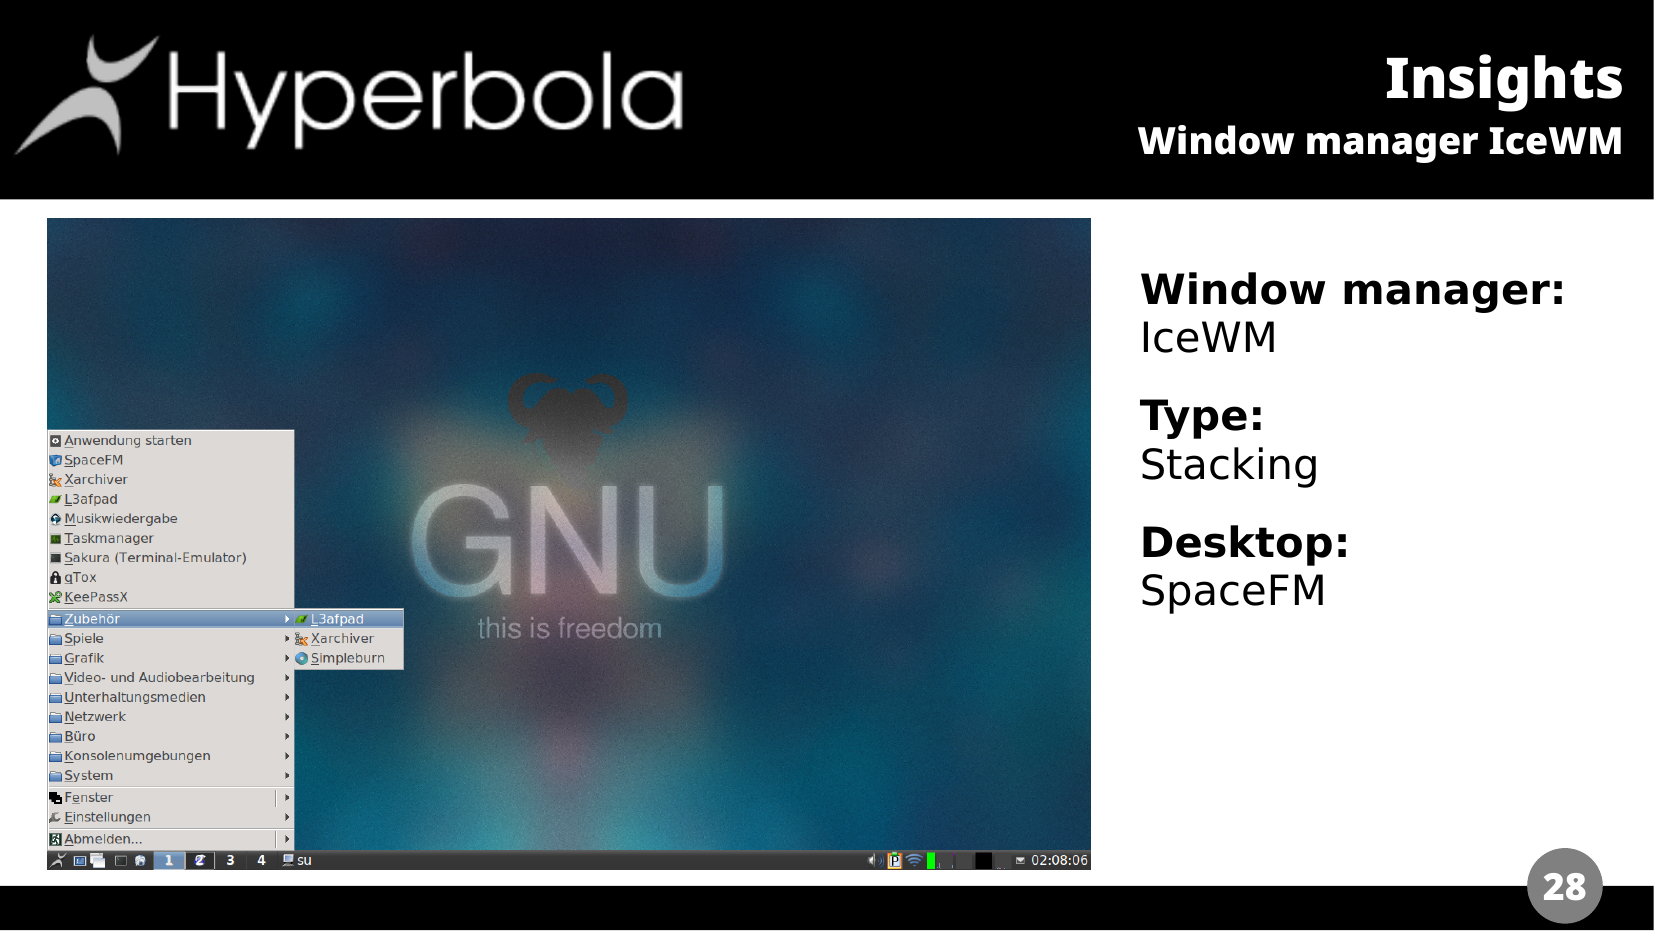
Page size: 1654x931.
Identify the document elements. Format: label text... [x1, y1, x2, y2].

list Window manager: IceWM Type: Stacking Desktop: SpaceFM [1122, 265, 1625, 621]
title Insights Window manager IceWM [708, 42, 1625, 161]
picture [11, 34, 691, 158]
picture [47, 218, 1091, 870]
